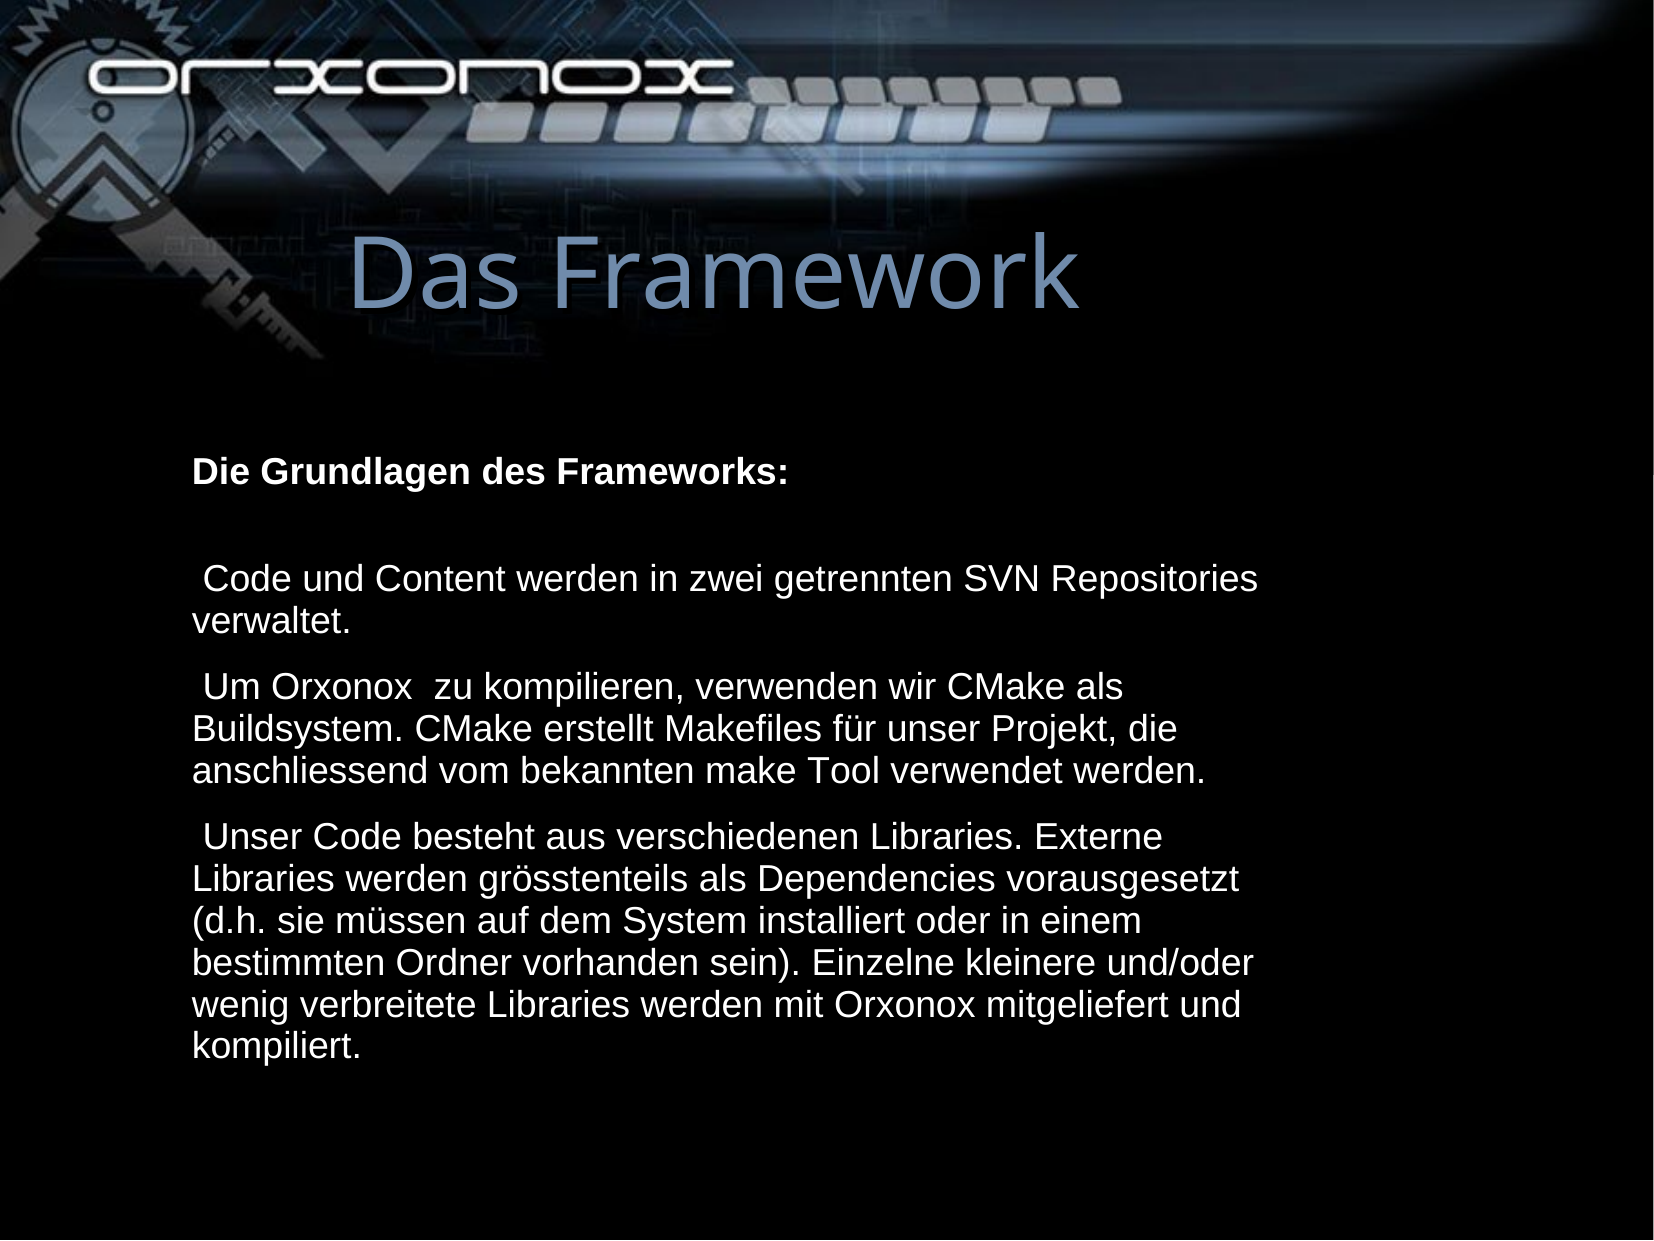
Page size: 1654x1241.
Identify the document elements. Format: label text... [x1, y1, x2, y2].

picture [0, 0, 1654, 475]
text_box Die Grundlagen des Frameworks: Code und Content werden in zwei getrennten SVN Repositories verwaltet. Um Orxonox zu kompilieren, verwenden wir CMake als Buildsystem. CMake erstellt Makefiles für unser Projekt, die anschliessend vom bekannten make Tool verwendet werden. Unser Code besteht aus verschiedenen Libraries. Externe Libraries werden grösstenteils als Dependencies vorausgesetzt (d.h. sie müssen auf dem System installiert oder in einem bestimmten Ordner vorhanden sein). Einzelne kleinere und/oder wenig verbreitete Libraries werden mit Orxonox mitgeliefert und kompiliert. [177, 442, 1329, 1077]
text_box Das Framework [330, 194, 1306, 344]
